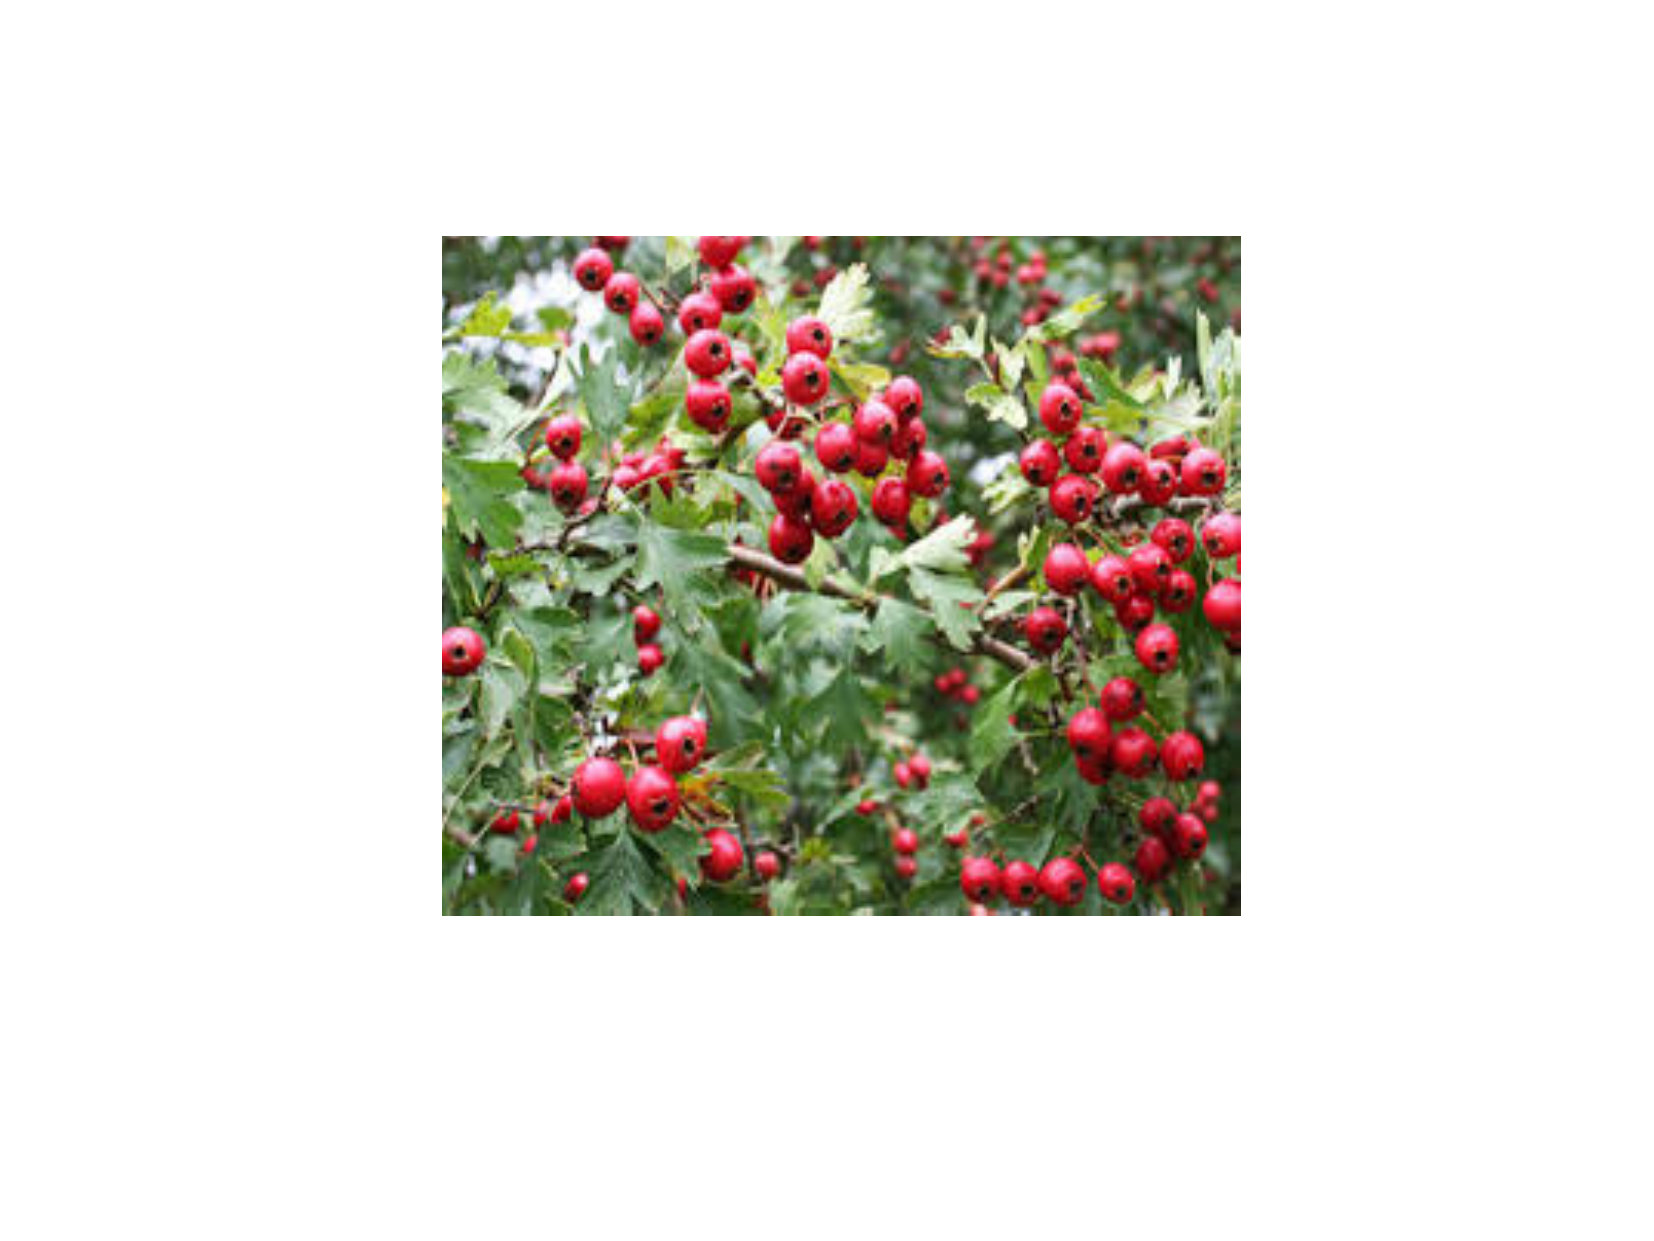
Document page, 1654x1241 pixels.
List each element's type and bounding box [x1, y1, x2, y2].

picture [442, 236, 1241, 916]
